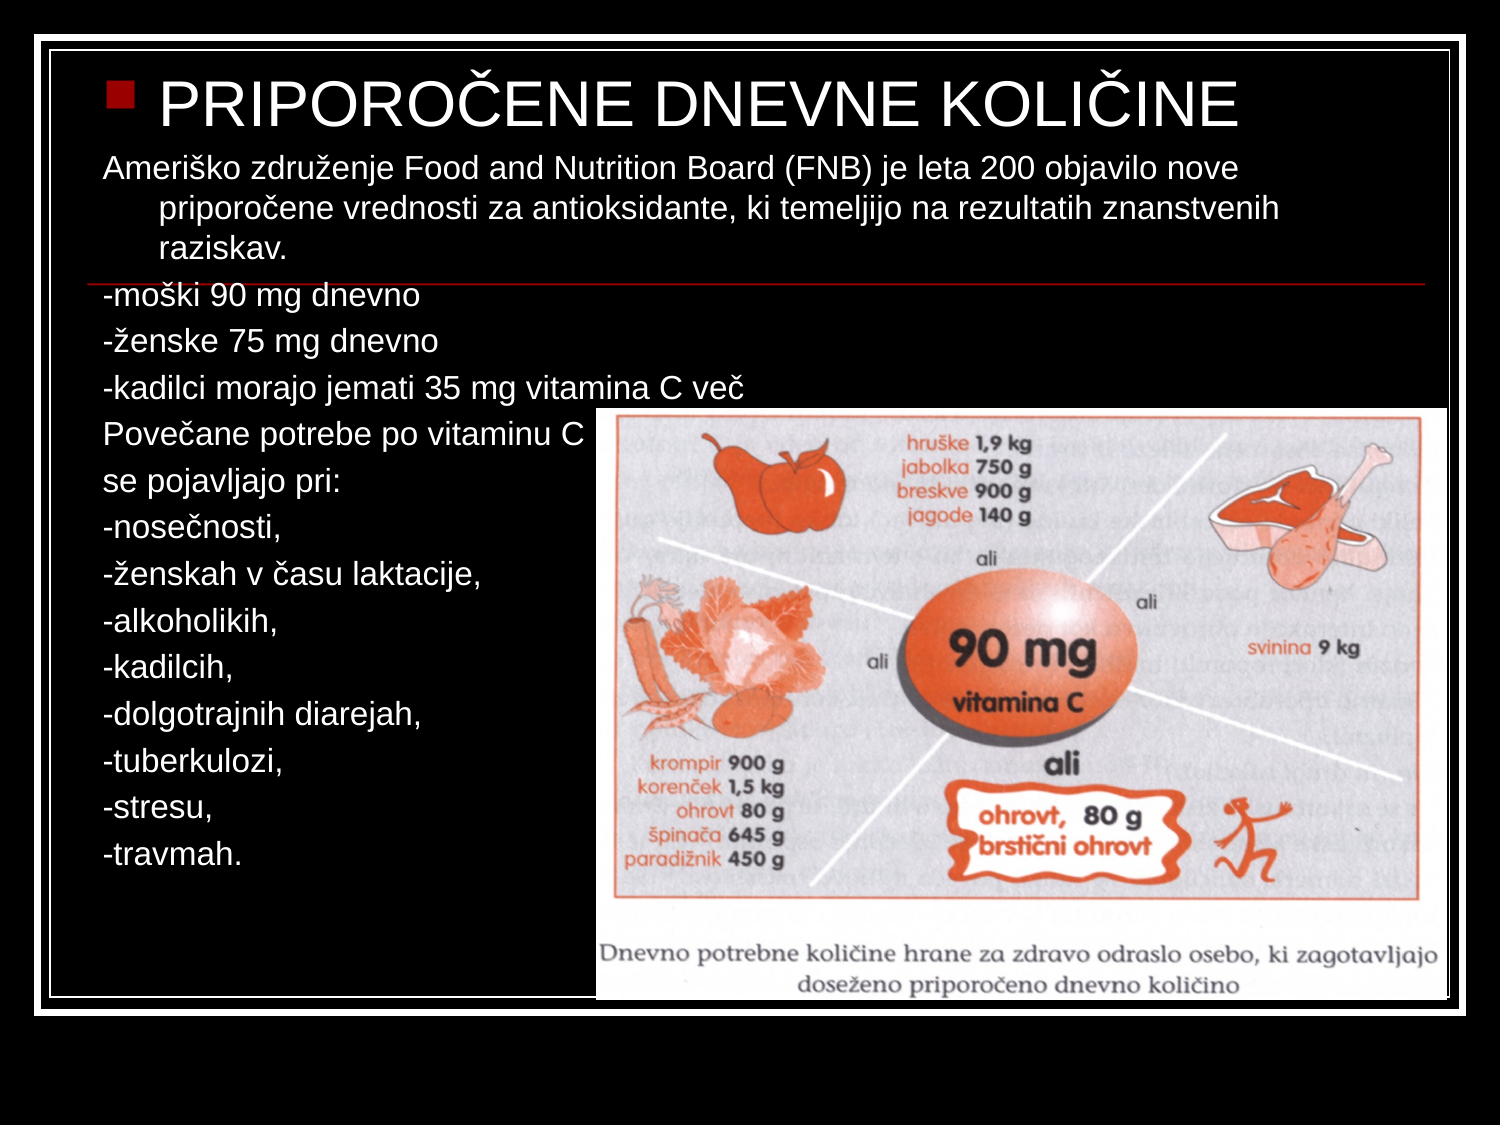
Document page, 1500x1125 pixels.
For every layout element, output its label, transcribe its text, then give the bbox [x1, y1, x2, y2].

list PRIPOROČENE DNEVNE KOLIČINE Ameriško združenje Food and Nutrition Board (FNB) je leta 200 objavilo nove priporočene vrednosti za antioksidante, ki temeljijo na rezultatih znanstvenih raziskav. -moški 90 mg dnevno -ženske 75 mg dnevno -kadilci morajo jemati 35 mg vitamina C več Povečane potrebe po vitaminu C se pojavljajo pri: -nosečnosti, -ženskah v času laktacije, -alkoholikih, -kadilcih, -dolgotrajnih diarejah, -tuberkulozi, -stresu, -travmah. [87, 54, 1425, 963]
picture [596, 408, 1447, 1000]
